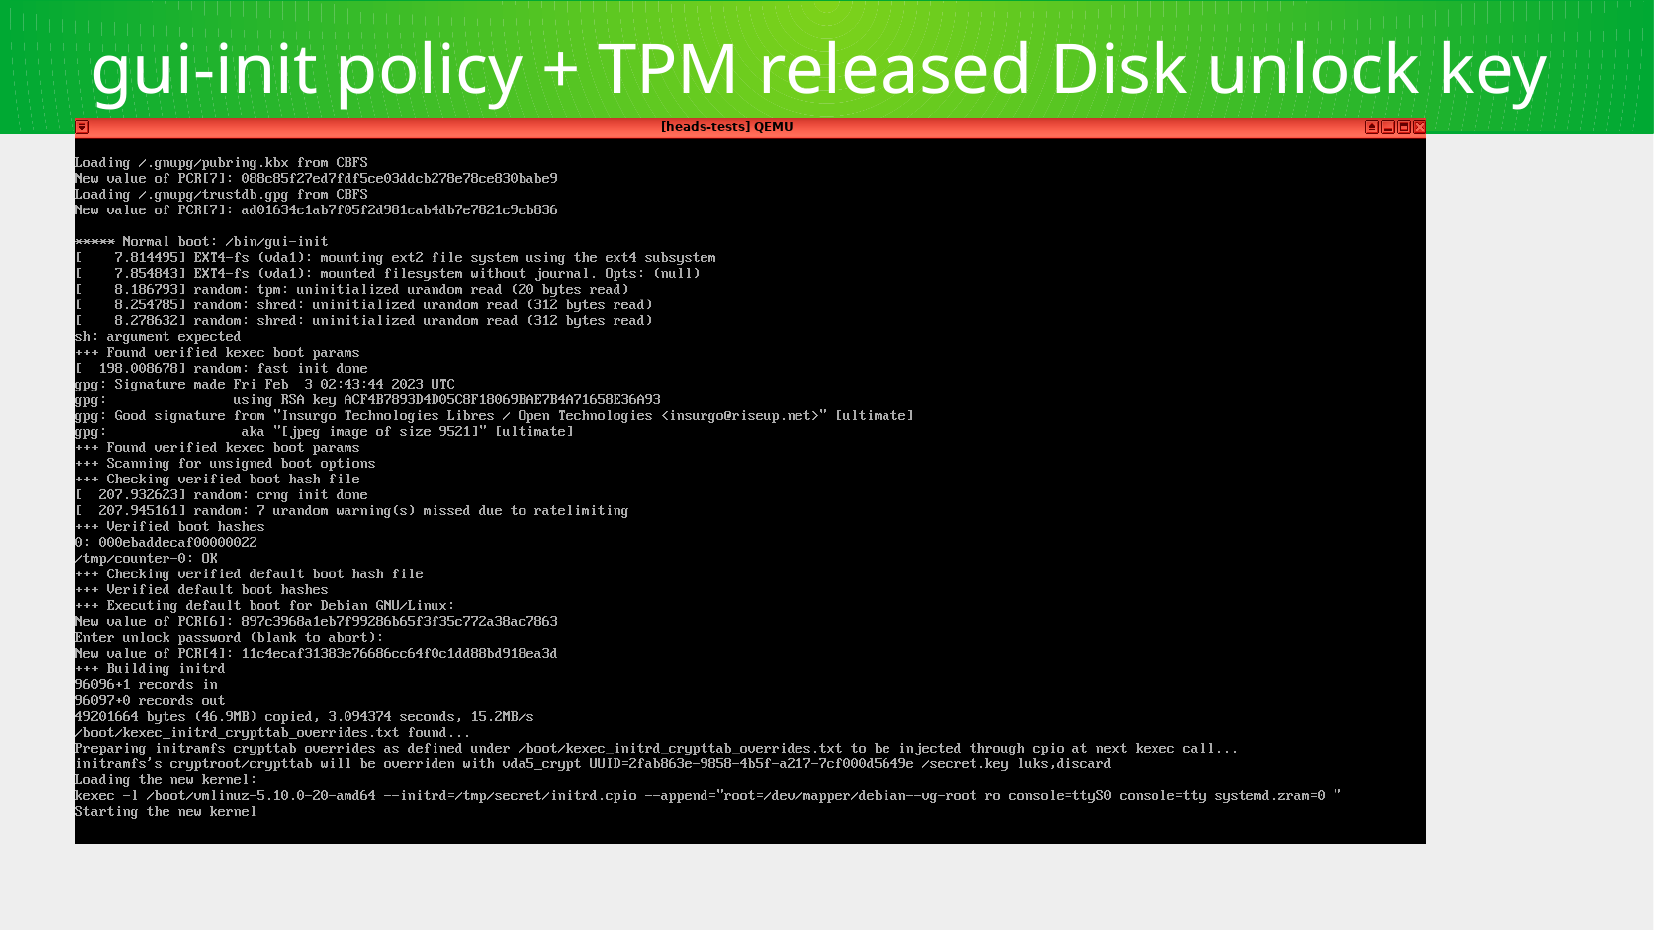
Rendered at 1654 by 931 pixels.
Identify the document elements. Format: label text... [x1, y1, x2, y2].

picture [75, 118, 1426, 844]
title gui-init policy + TPM released Disk unlock key [73, 14, 1565, 119]
